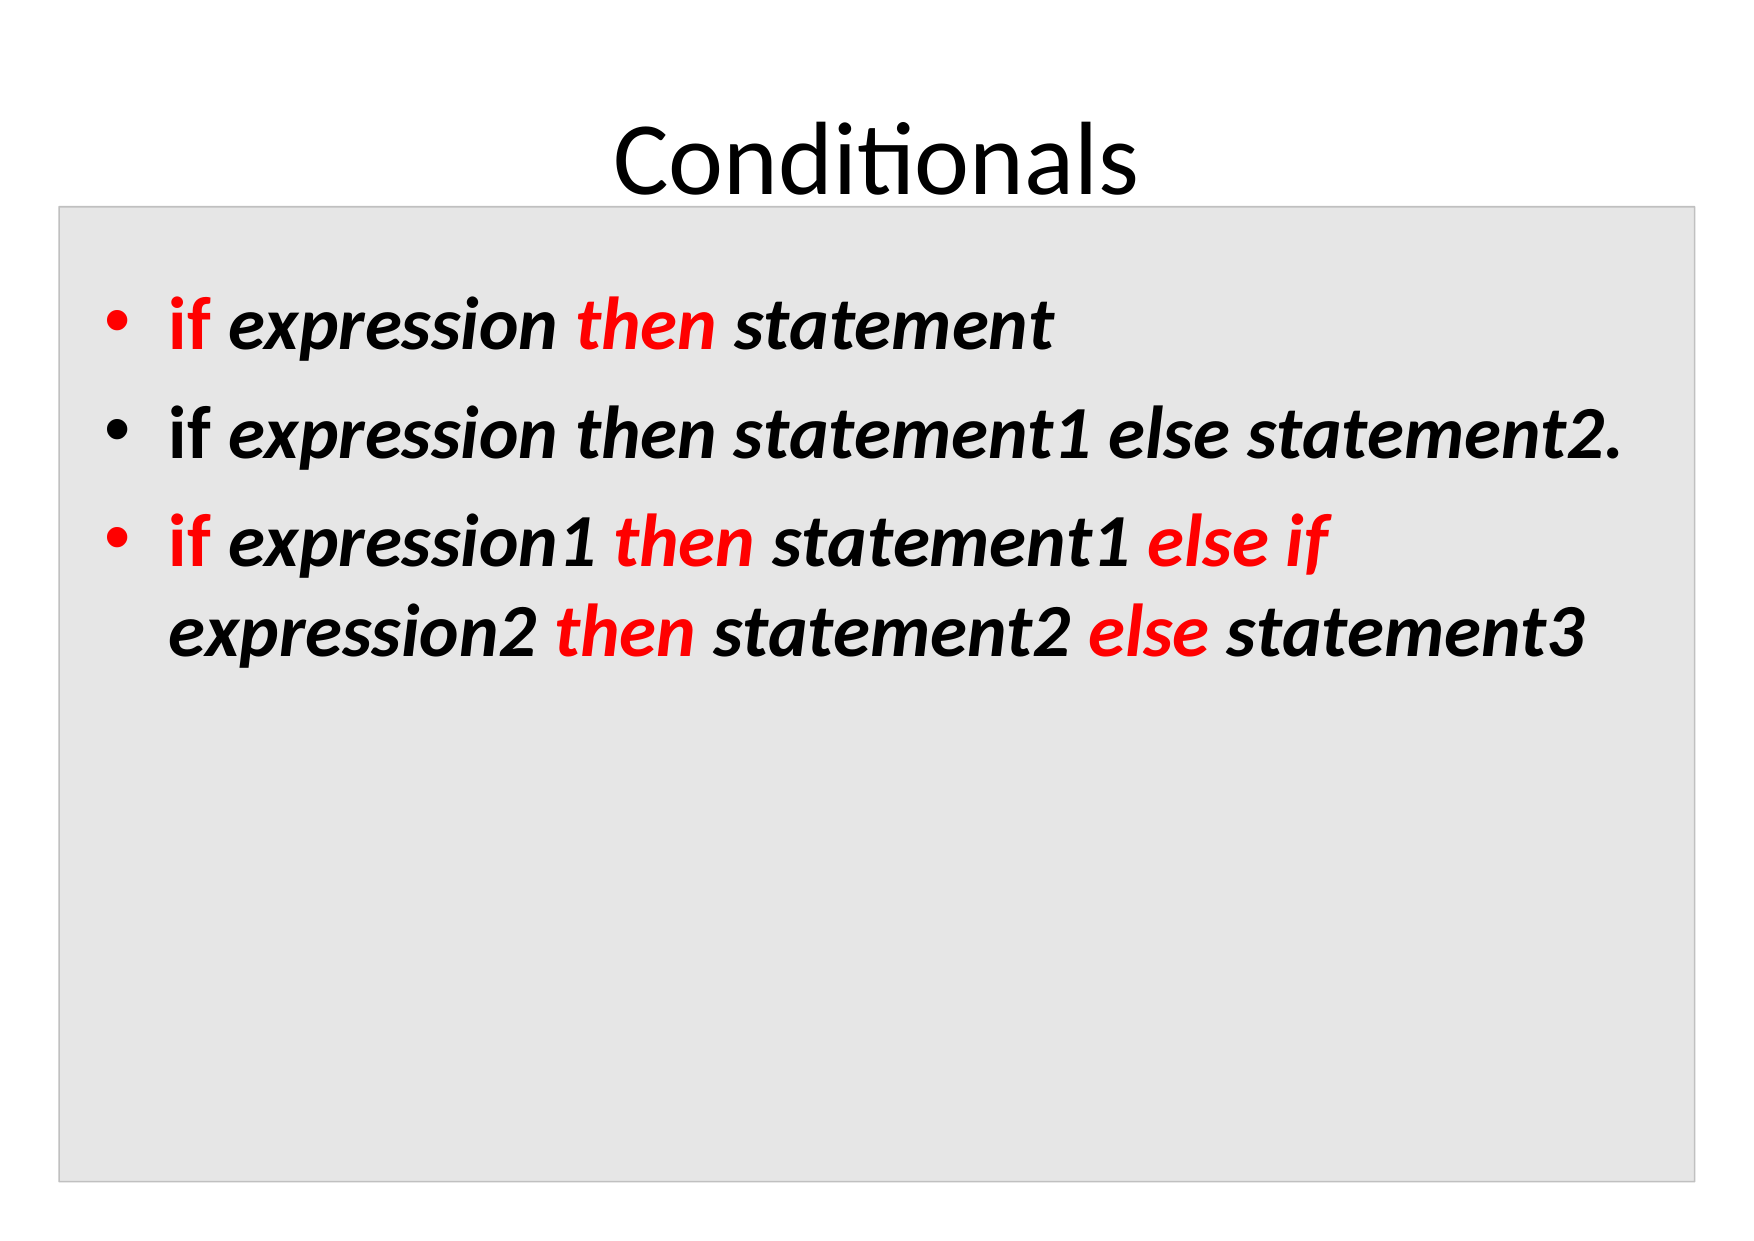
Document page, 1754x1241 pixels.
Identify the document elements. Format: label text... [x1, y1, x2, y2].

title Conditionals [87, 49, 1666, 257]
list if expression then statement if expression then statement1 else statement2. if expression1 then statement1 else if expression2 then statement2 else statement3 [87, 265, 1666, 1085]
text_box [59, 206, 1695, 1182]
